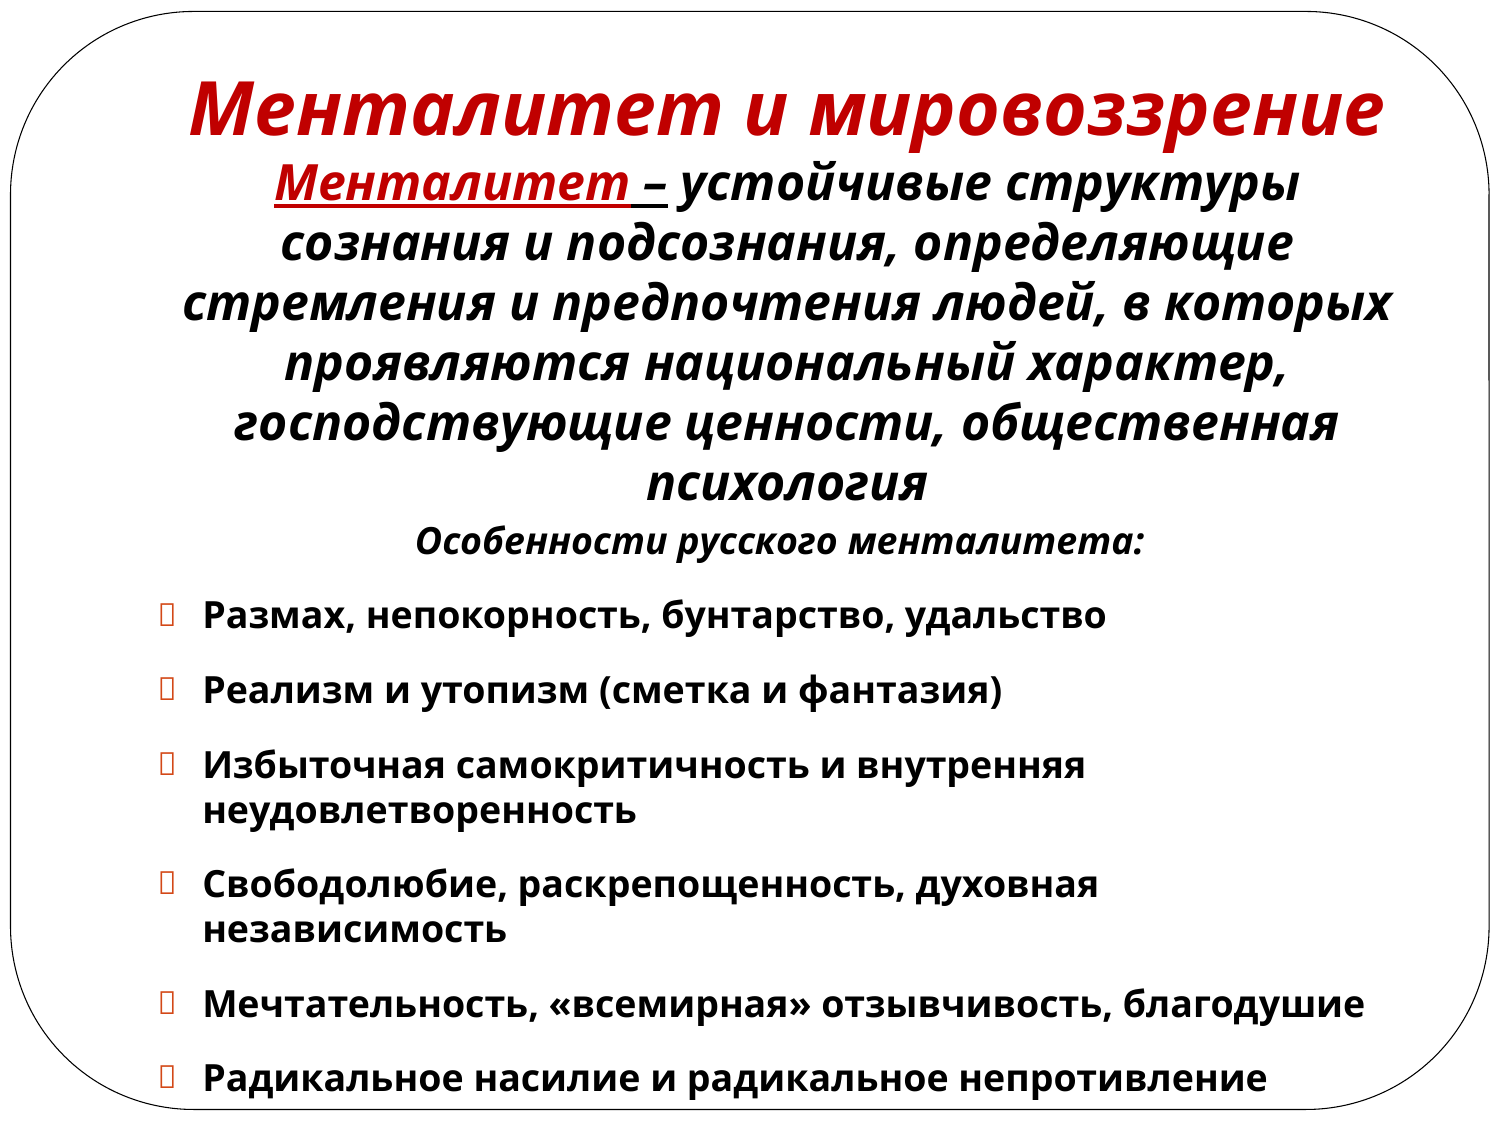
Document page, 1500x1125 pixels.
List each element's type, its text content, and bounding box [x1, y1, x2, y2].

list Особенности русского менталитета: Размах, непокорность, бунтарство, удальство Реализм и утопизм (сметка и фантазия) Избыточная самокритичность и внутренняя неудовлетворенность Свободолюбие, раскрепощенность, духовная независимость Мечтательность, «всемирная» отзывчивость, благодушие Радикальное насилие и радикальное непротивление [142, 501, 1418, 1017]
title Менталитет и мировоззрение Менталитет – устойчивые структуры сознания и подсознания, определяющие стремления и предпочтения людей, в которых проявляются национальный характер, господствующие ценности, общественная психология [150, 45, 1425, 481]
